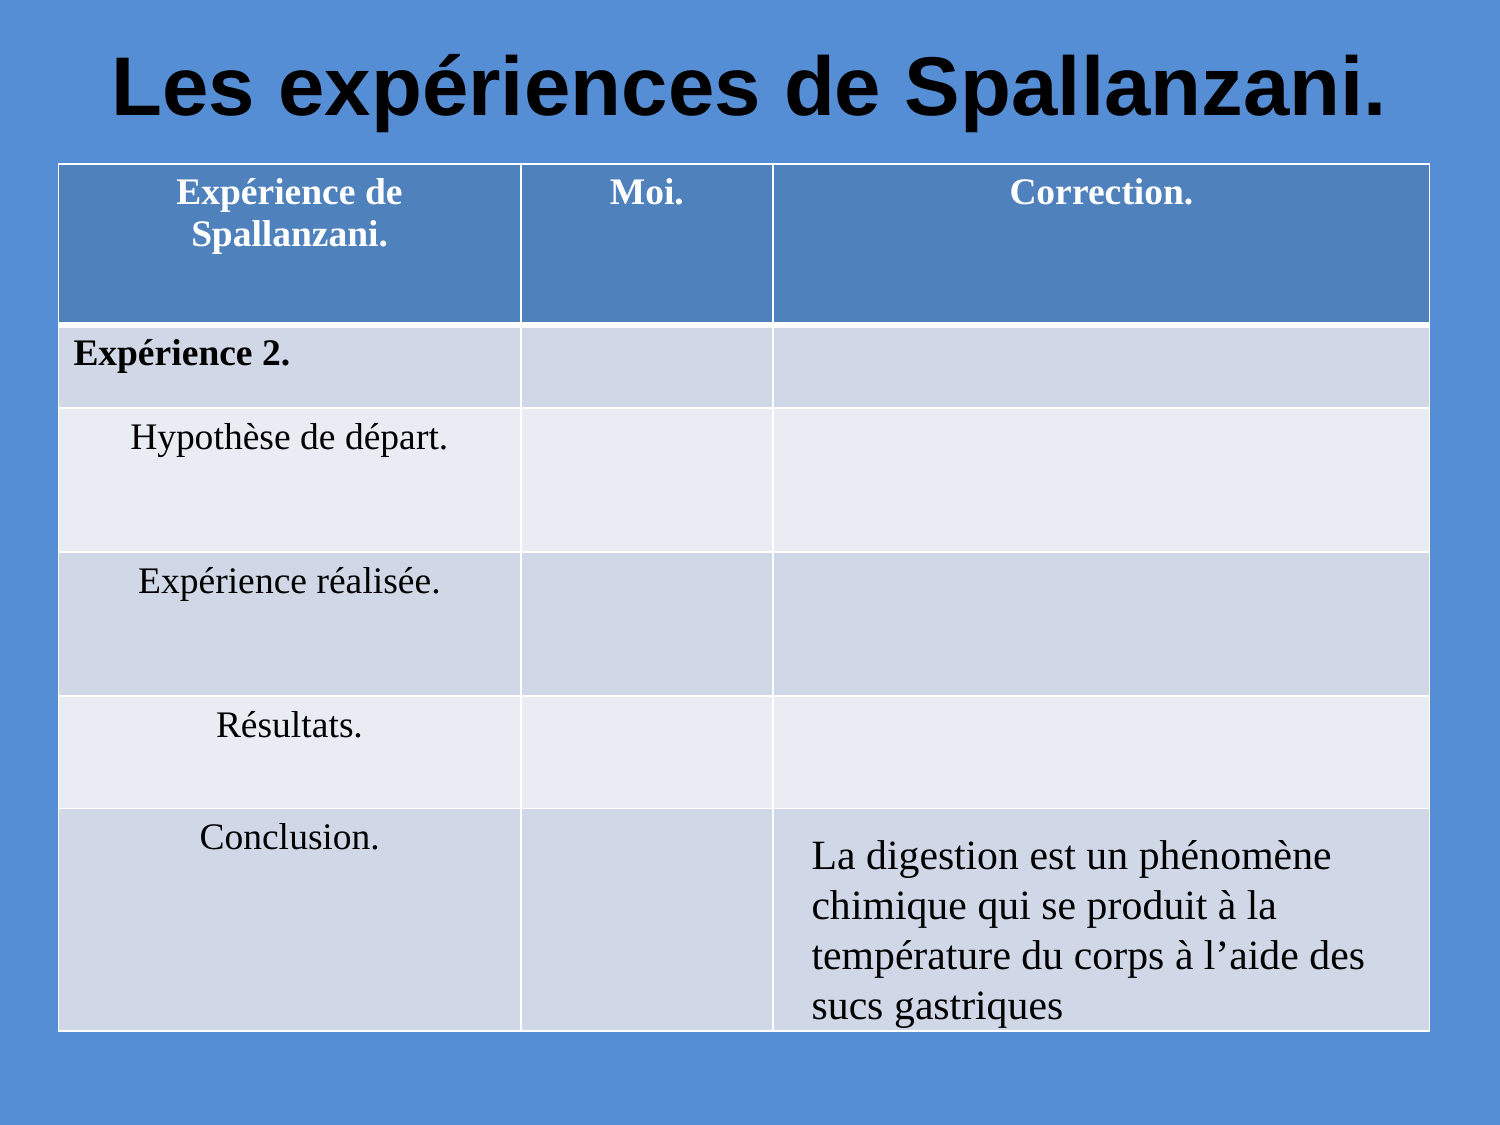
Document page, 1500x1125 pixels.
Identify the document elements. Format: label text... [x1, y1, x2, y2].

table_cell [774, 553, 1429, 695]
text_box La digestion est un phénomène chimique qui se produit à la température du corps à l’aide des sucs gastriques [796, 820, 1418, 1036]
table_cell Expérience 2. [59, 328, 520, 407]
table_cell [774, 697, 1429, 808]
table_cell [774, 409, 1429, 551]
table_cell Hypothèse de départ. [59, 409, 520, 551]
table_cell Résultats. [59, 697, 520, 808]
table_header Correction. [774, 165, 1429, 322]
table_cell [522, 553, 772, 695]
table_cell [774, 328, 1429, 407]
title Les expériences de Spallanzani. [75, 23, 1425, 141]
table_cell [522, 809, 772, 1030]
table_cell [522, 409, 772, 551]
table_cell [522, 697, 772, 808]
table_cell Conclusion. [59, 809, 520, 1030]
table_cell [774, 809, 1429, 1030]
table_cell [522, 328, 772, 407]
table_header Expérience de Spallanzani. [59, 165, 520, 322]
table_header Moi. [522, 165, 772, 322]
table_cell Expérience réalisée. [59, 553, 520, 695]
